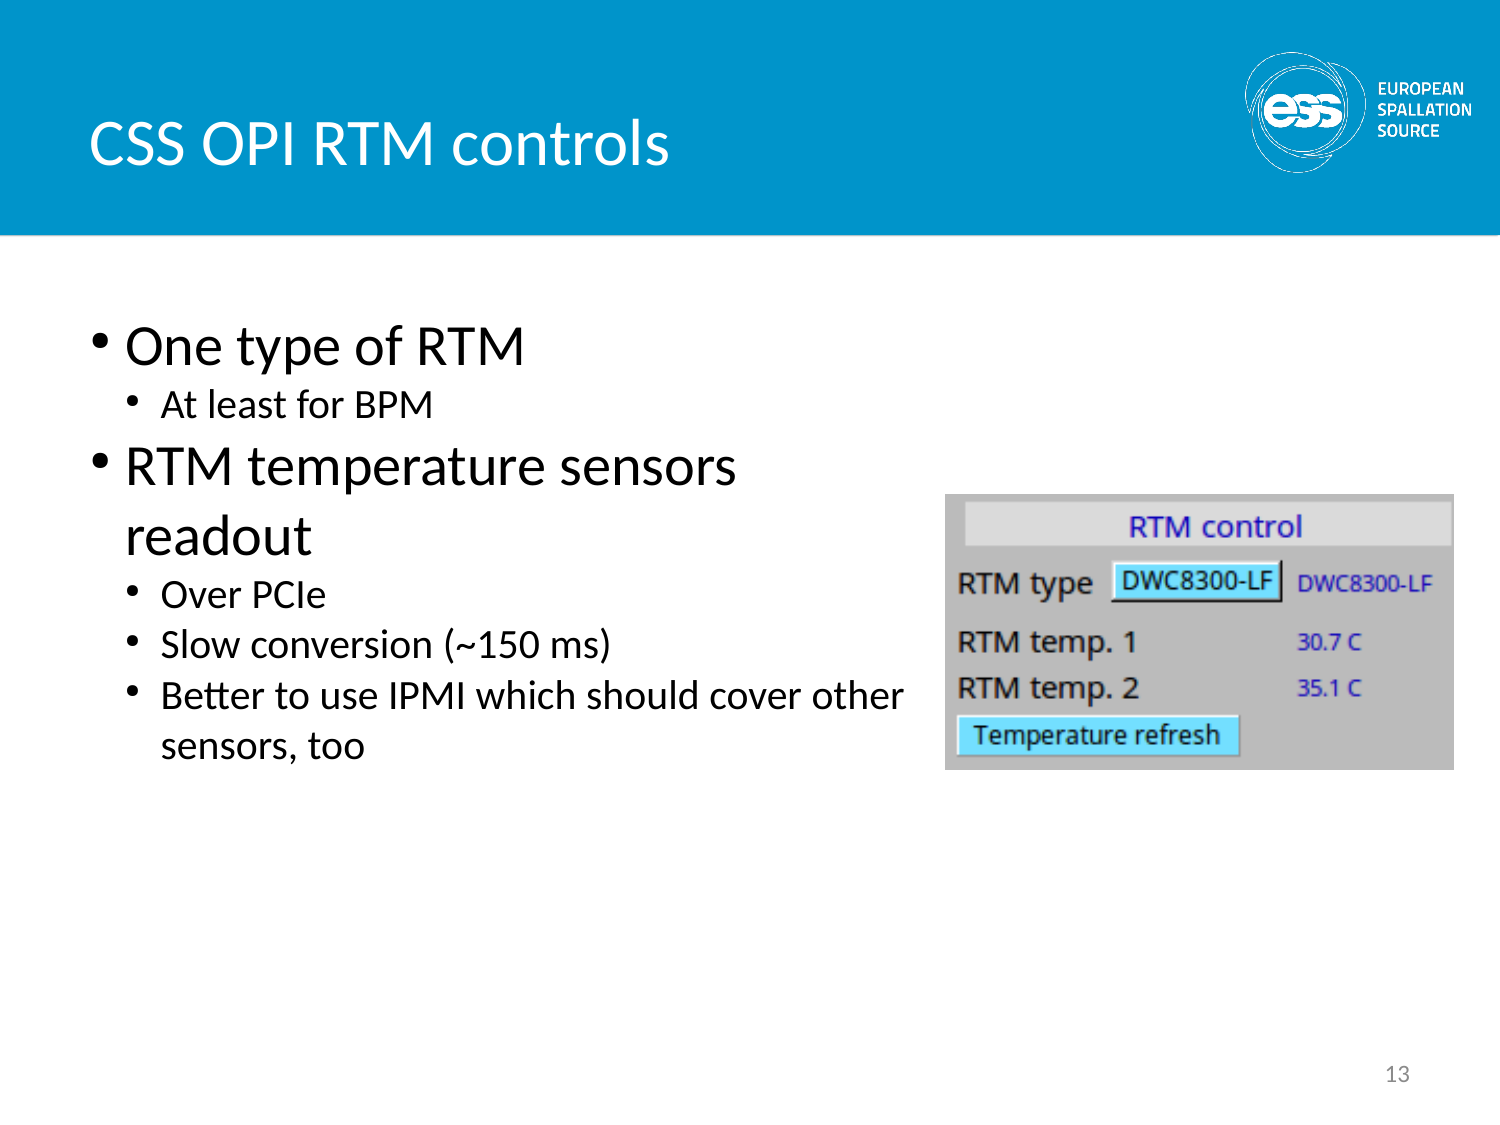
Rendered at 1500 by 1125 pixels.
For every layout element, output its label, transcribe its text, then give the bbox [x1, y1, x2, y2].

picture [1436, 104, 1444, 115]
picture [1379, 83, 1385, 94]
picture [1418, 104, 1423, 115]
picture [1443, 86, 1450, 93]
picture [1389, 104, 1393, 115]
picture [1432, 125, 1438, 136]
picture [1400, 83, 1407, 94]
text_box <number> [1074, 1042, 1425, 1103]
text_box One type of RTM At least for BPM RTM temperature sensors readout Over PCIe Slow conversion (~150 ms) Better to use IPMI which should cover other sensors, too [75, 254, 946, 1081]
picture [1398, 109, 1406, 115]
text_box CSS OPI RTM controls [75, 45, 1246, 233]
picture [945, 494, 1454, 770]
picture [1423, 83, 1430, 94]
picture [1264, 94, 1342, 127]
picture [1422, 125, 1428, 134]
picture [1454, 83, 1458, 94]
picture [1409, 104, 1415, 115]
